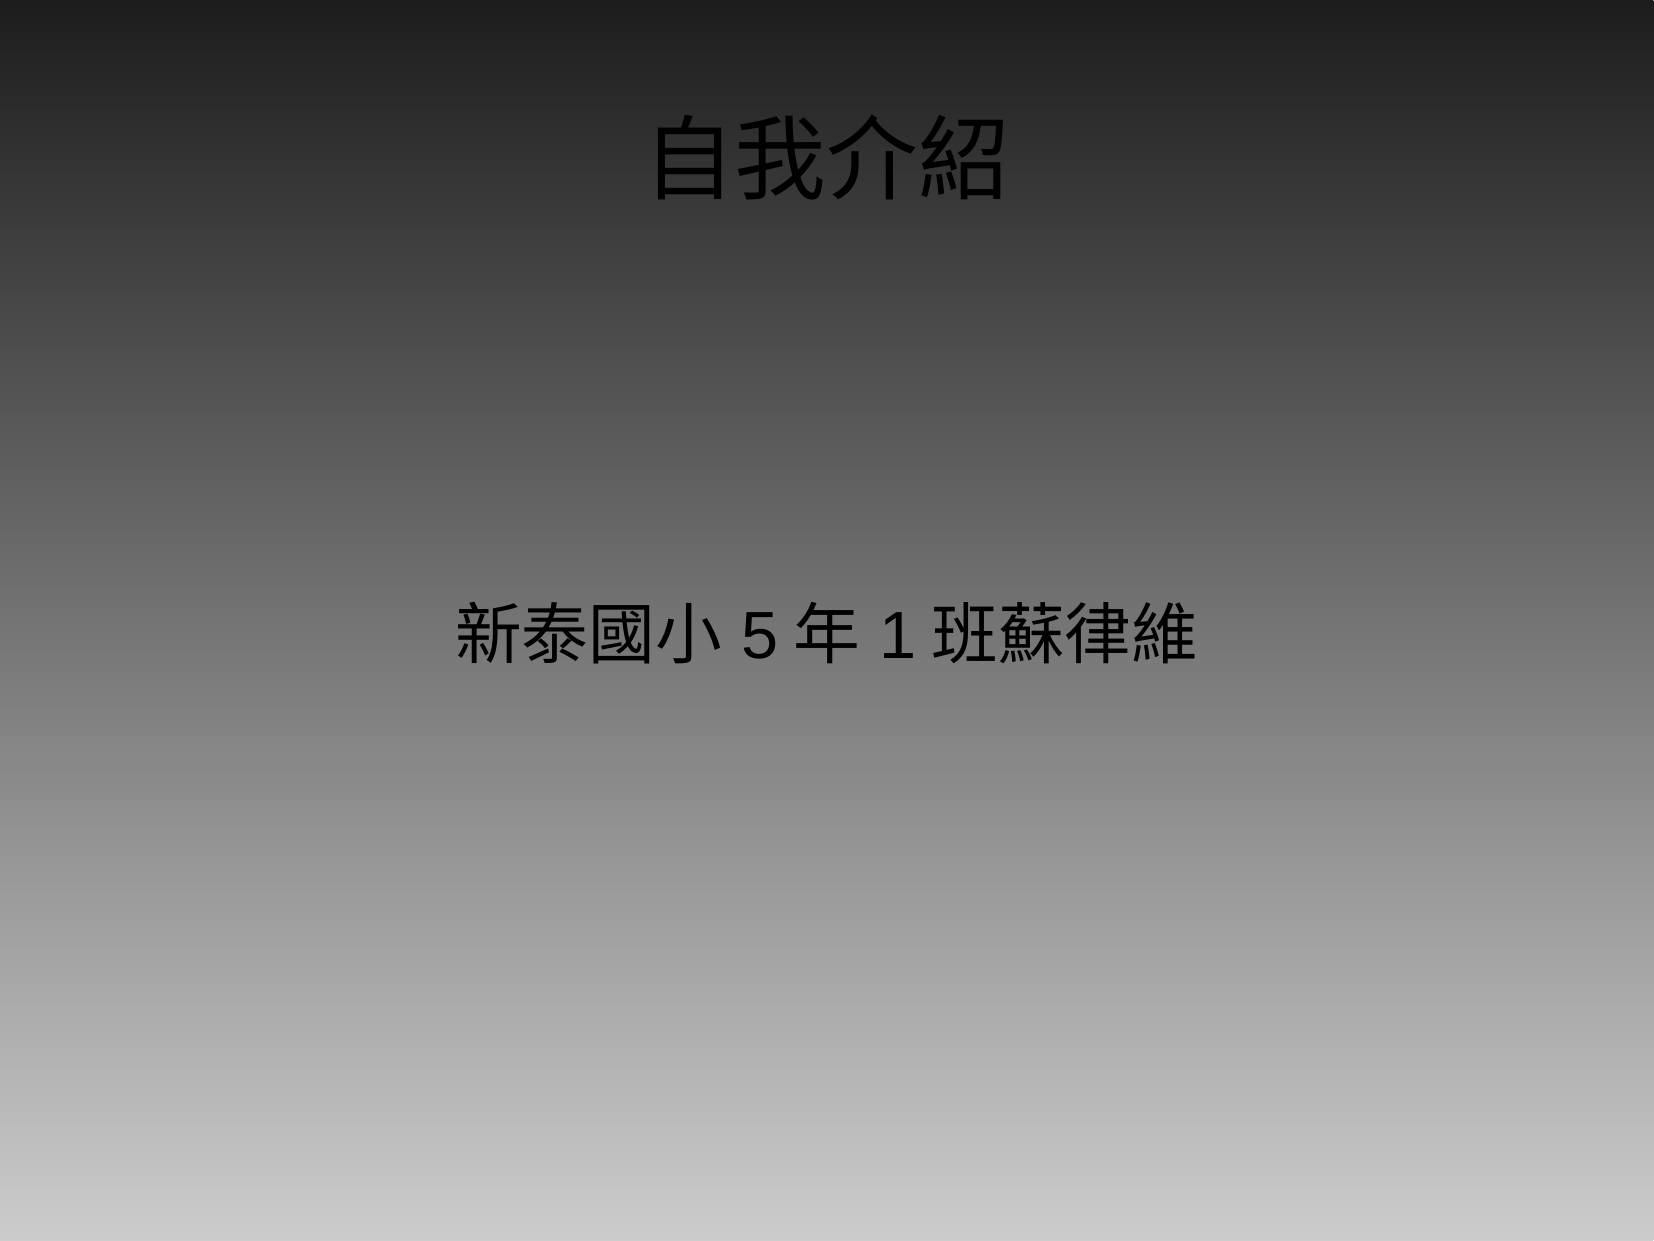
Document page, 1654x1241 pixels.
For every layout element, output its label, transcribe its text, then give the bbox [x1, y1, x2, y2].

title 自我介紹 [82, 49, 1571, 257]
subtitle 新泰國小5年1班蘇律維 [82, 307, 1571, 1027]
